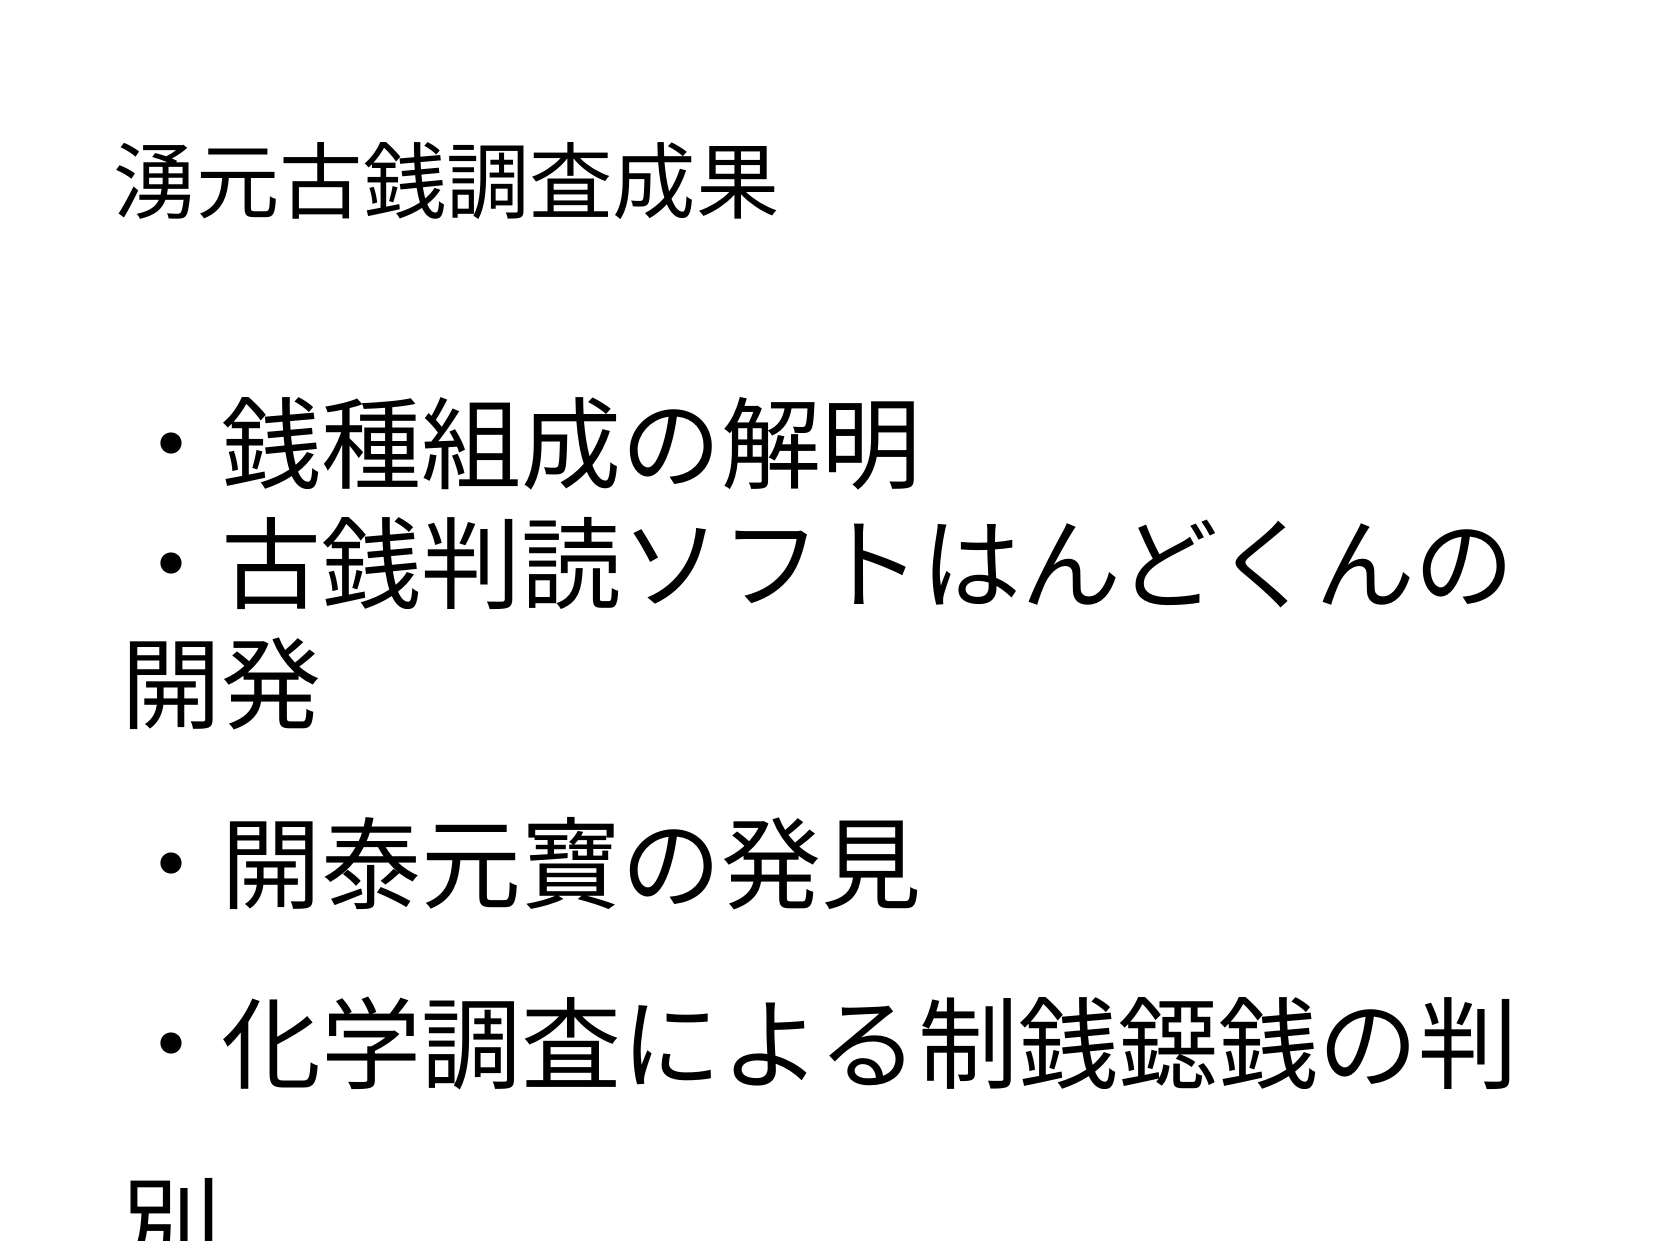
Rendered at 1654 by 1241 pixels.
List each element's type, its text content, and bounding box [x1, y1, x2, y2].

text_box 湧元古銭調査成果 [98, 121, 1020, 237]
text_box ・銭種組成の解明 ・古銭判読ソフトはんどくんの開発 ・開泰元寶の発見 ・化学調査による制銭鐚銭の判別 [106, 253, 1583, 989]
